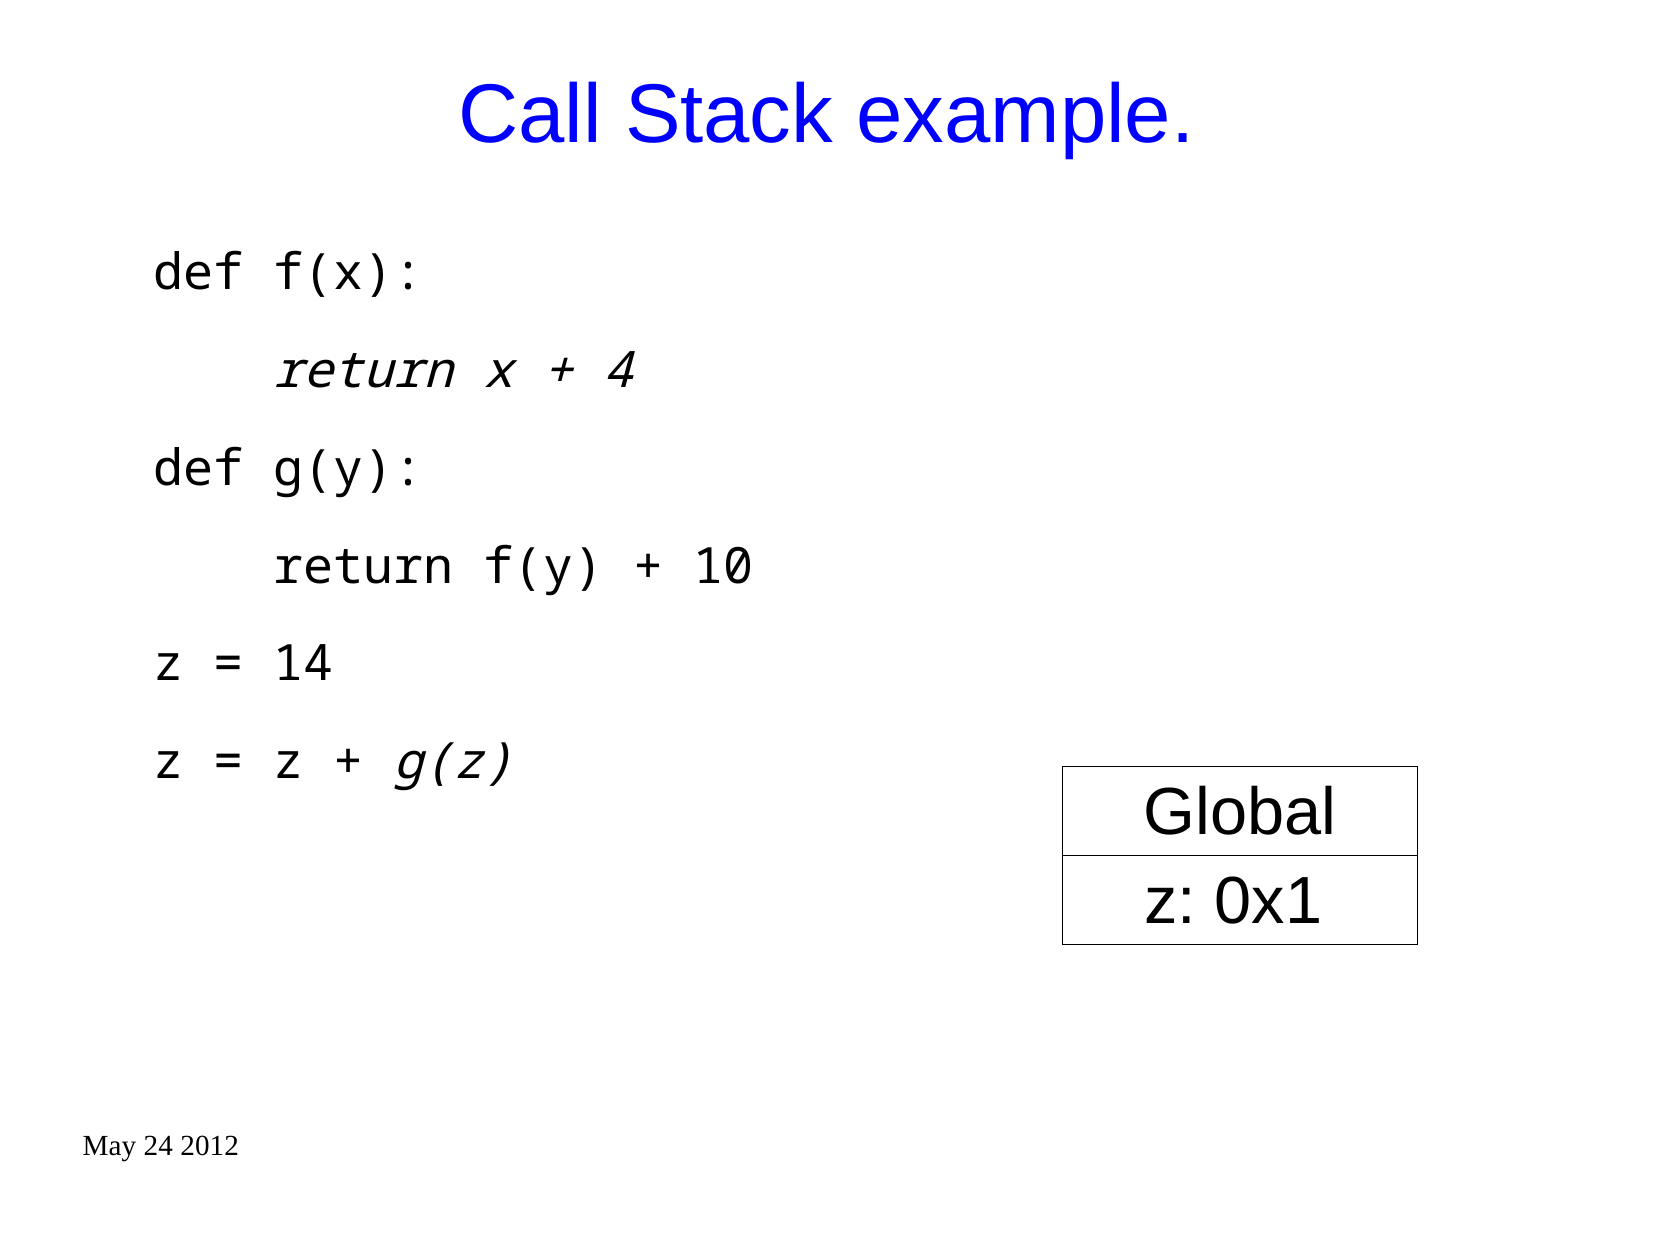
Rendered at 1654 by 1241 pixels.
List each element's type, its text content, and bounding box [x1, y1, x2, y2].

title Call Stack example. [82, 49, 1571, 178]
text_box z: 0x1 [1129, 856, 1356, 944]
list def f(x): return x + 4 def g(y): return f(y) + 10 z = 14 z = z + g(z) [82, 236, 809, 1109]
text_box Global [1062, 766, 1418, 855]
